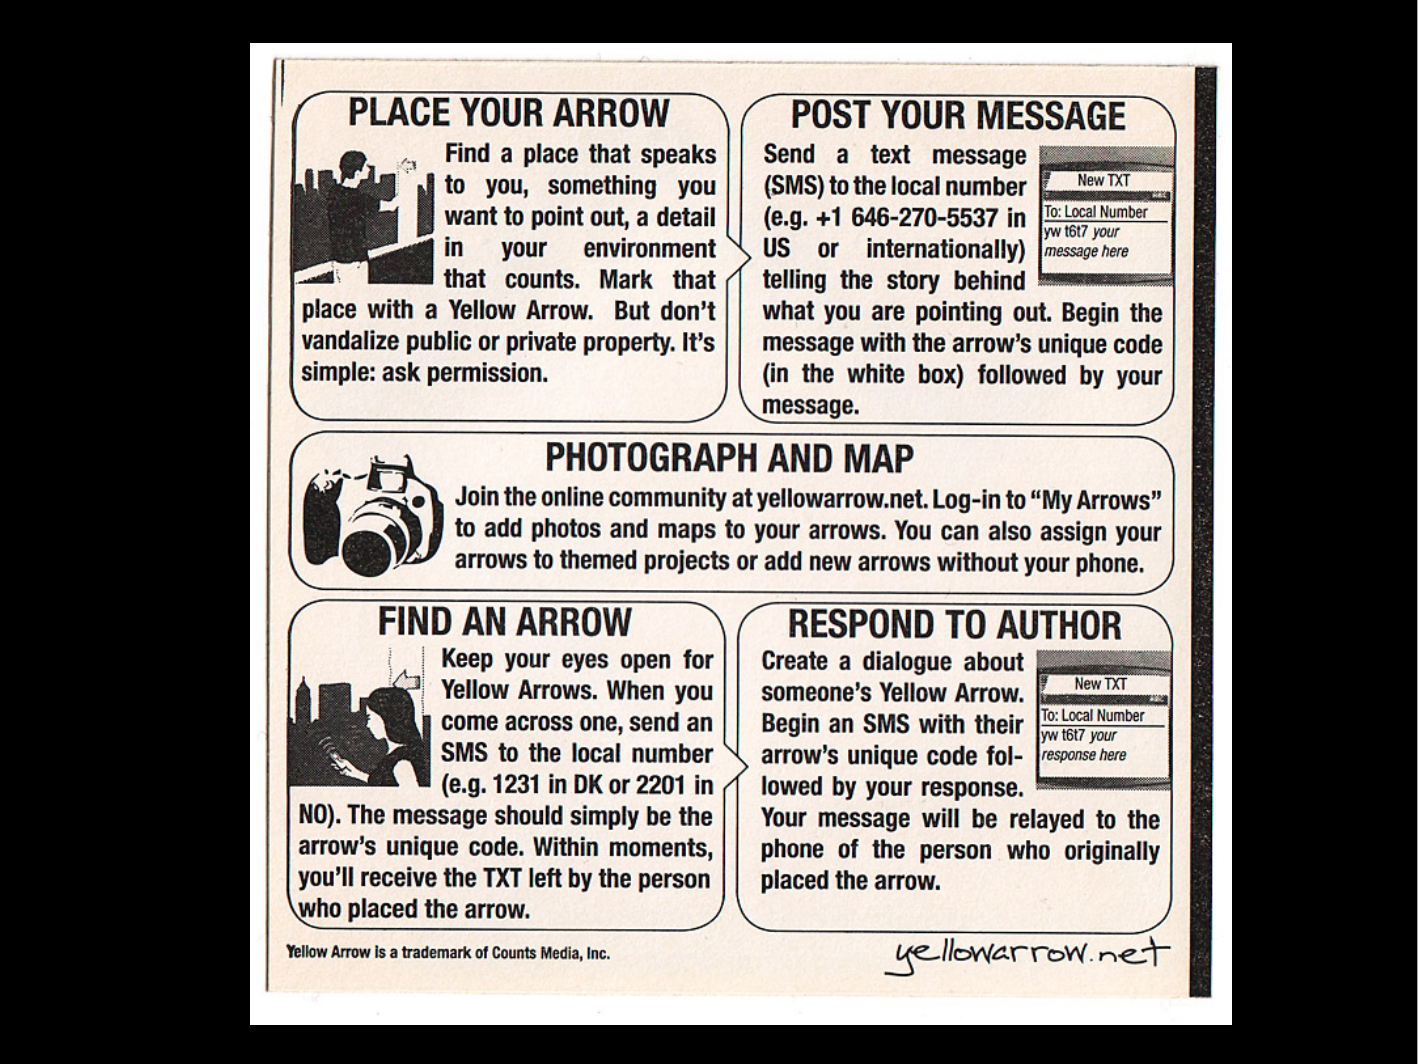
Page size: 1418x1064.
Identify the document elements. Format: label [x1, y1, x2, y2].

picture [250, 43, 1232, 1025]
